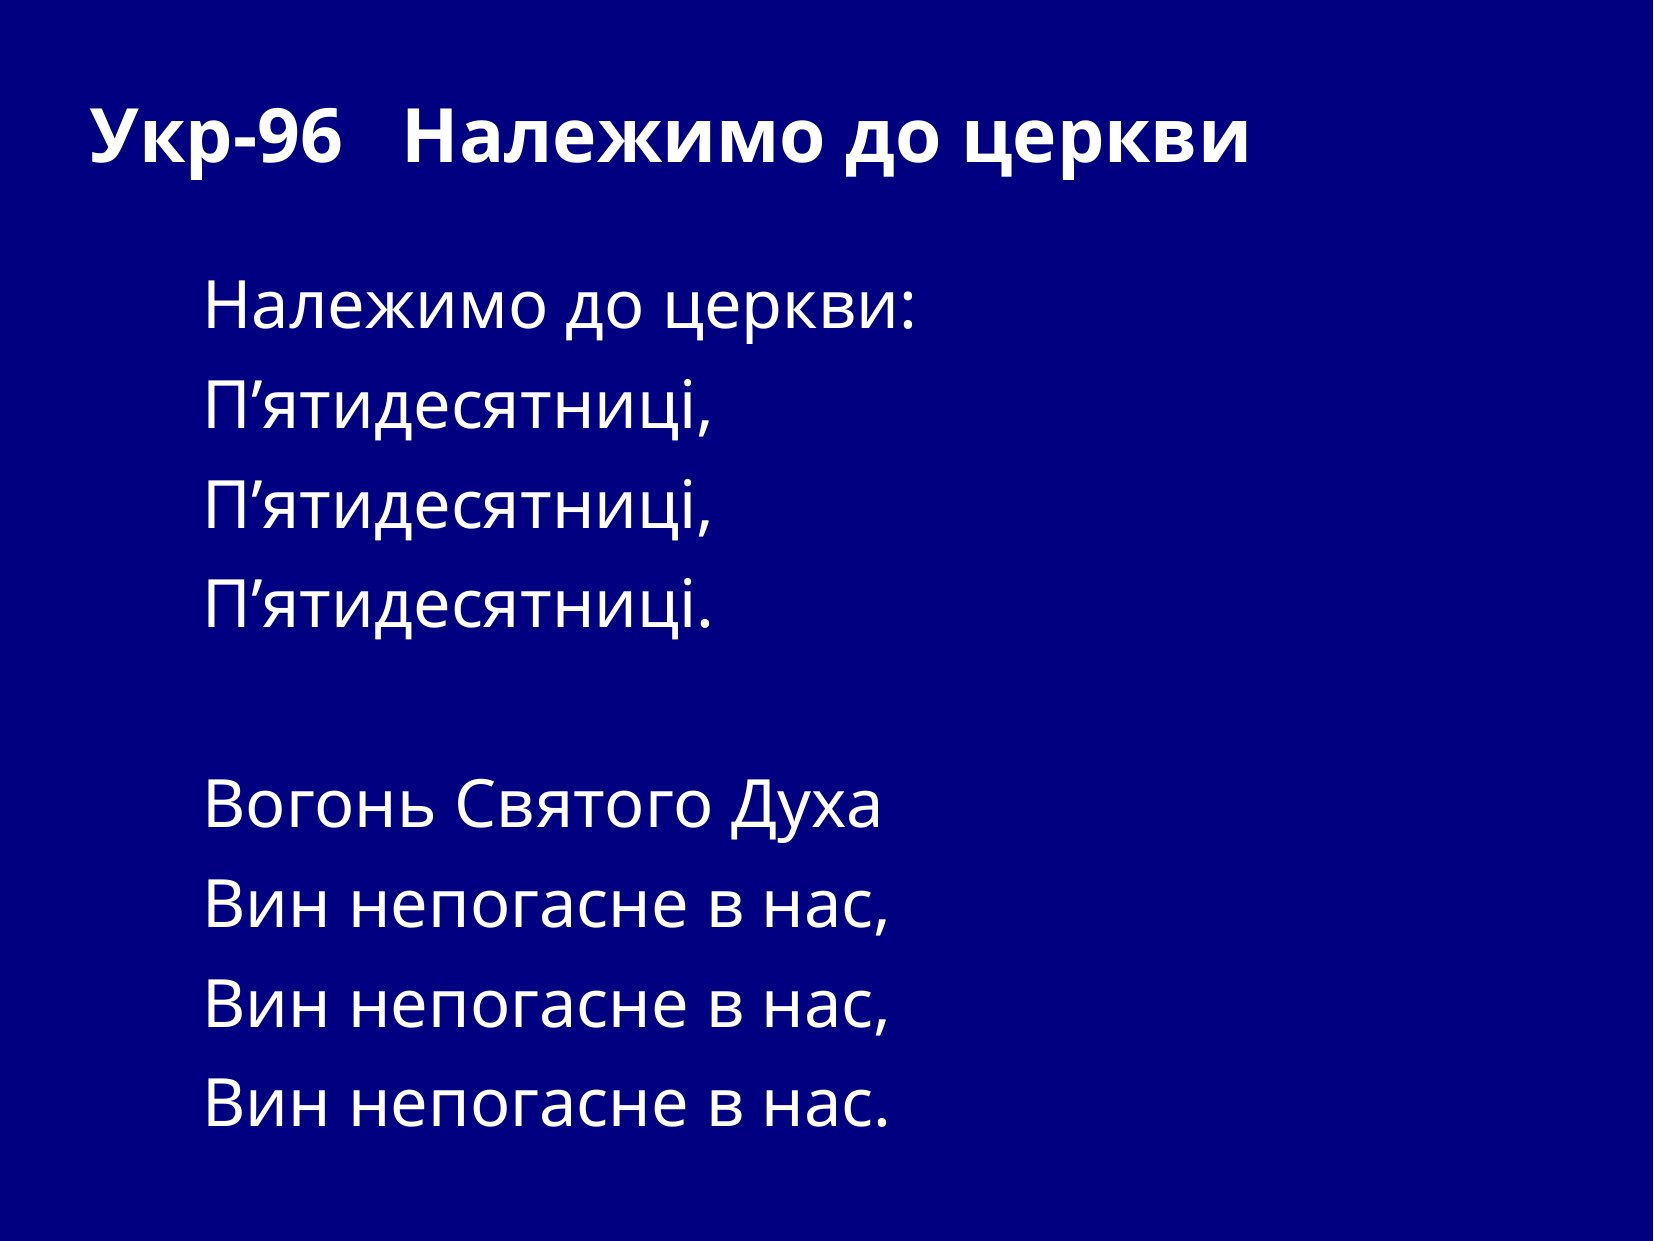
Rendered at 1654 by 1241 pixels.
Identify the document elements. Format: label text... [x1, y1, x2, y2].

text_box Належимо до церкви: П’ятидесятниці, П’ятидесятниці, П’ятидесятниці. Вогонь Святого Духа Вин непогасне в нас, Вин непогасне в нас, Вин непогасне в нас. [75, 188, 1576, 1163]
text_box Укр-96 Належимо до церкви [75, 75, 1576, 188]
